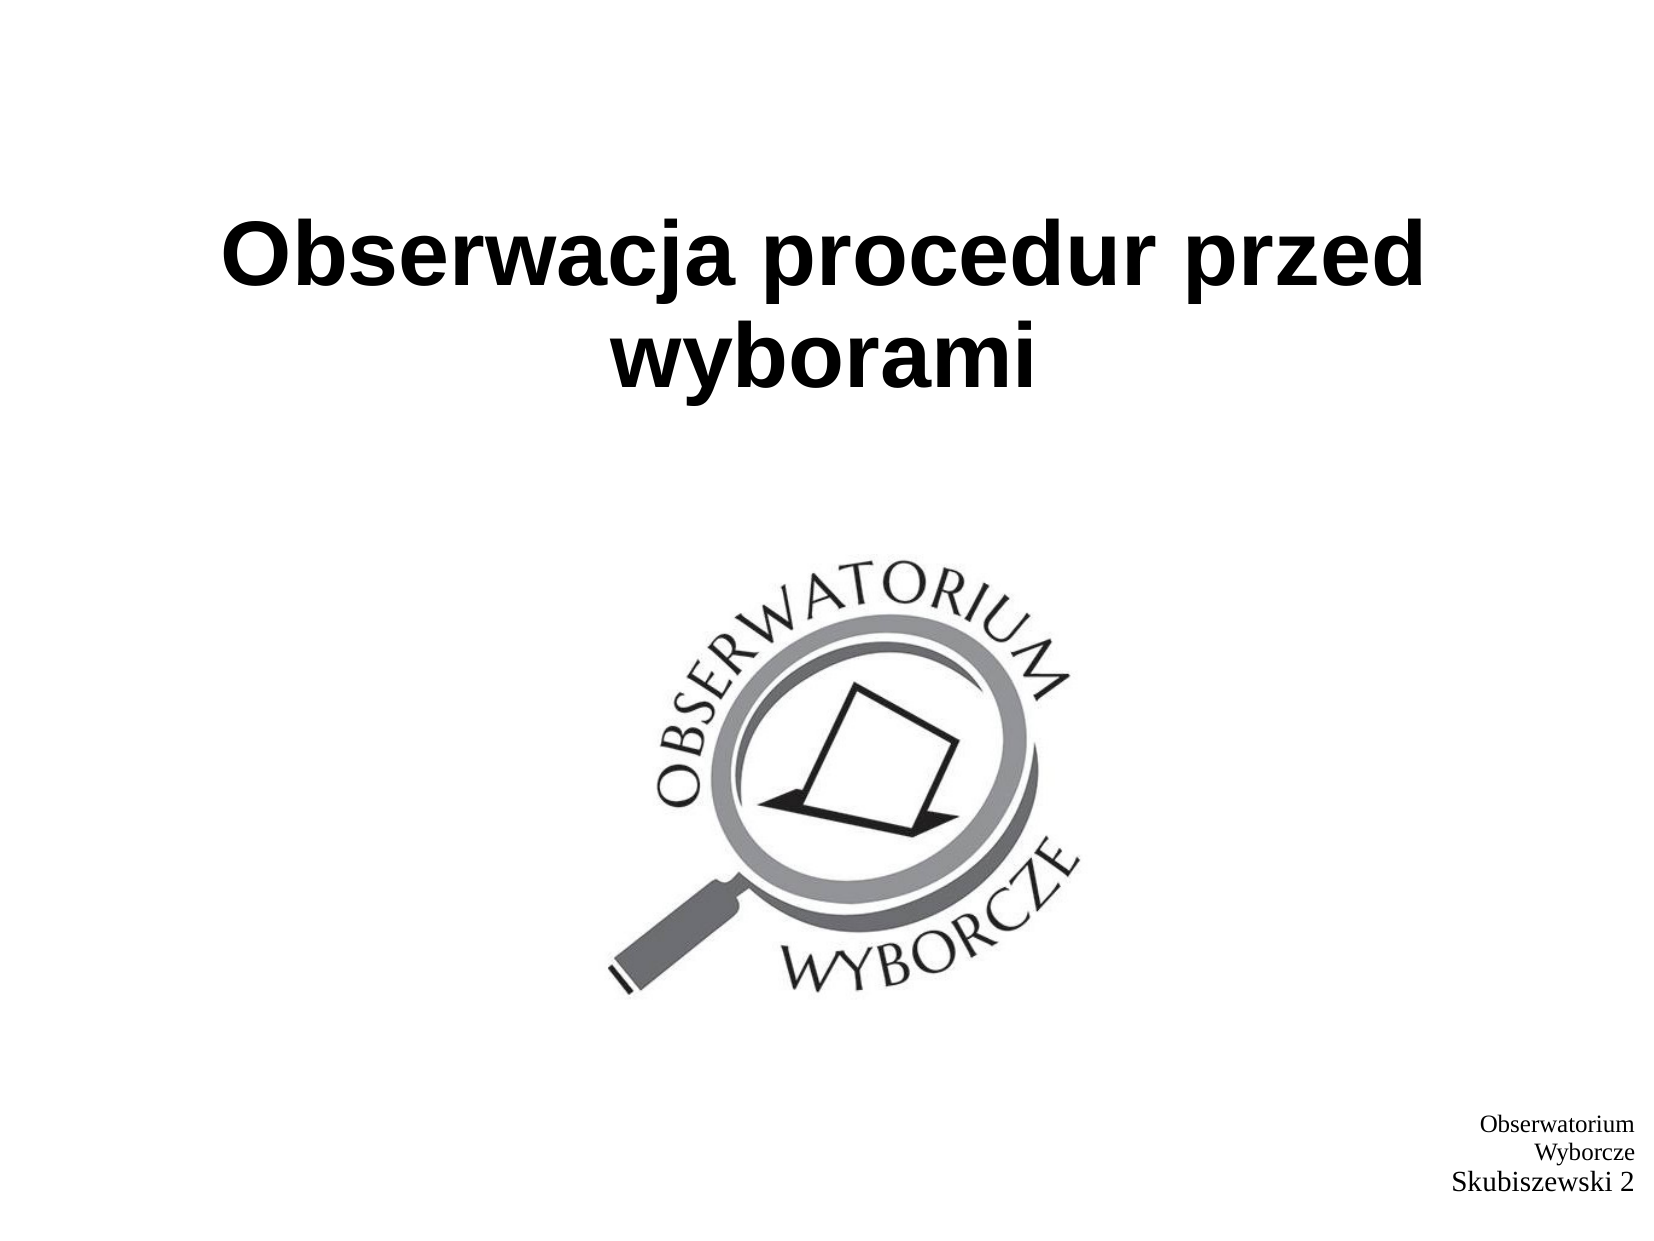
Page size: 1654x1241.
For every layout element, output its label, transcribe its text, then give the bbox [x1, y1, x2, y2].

picture [450, 554, 1242, 1001]
title Obserwacja procedur przed wyborami [80, 99, 1569, 511]
